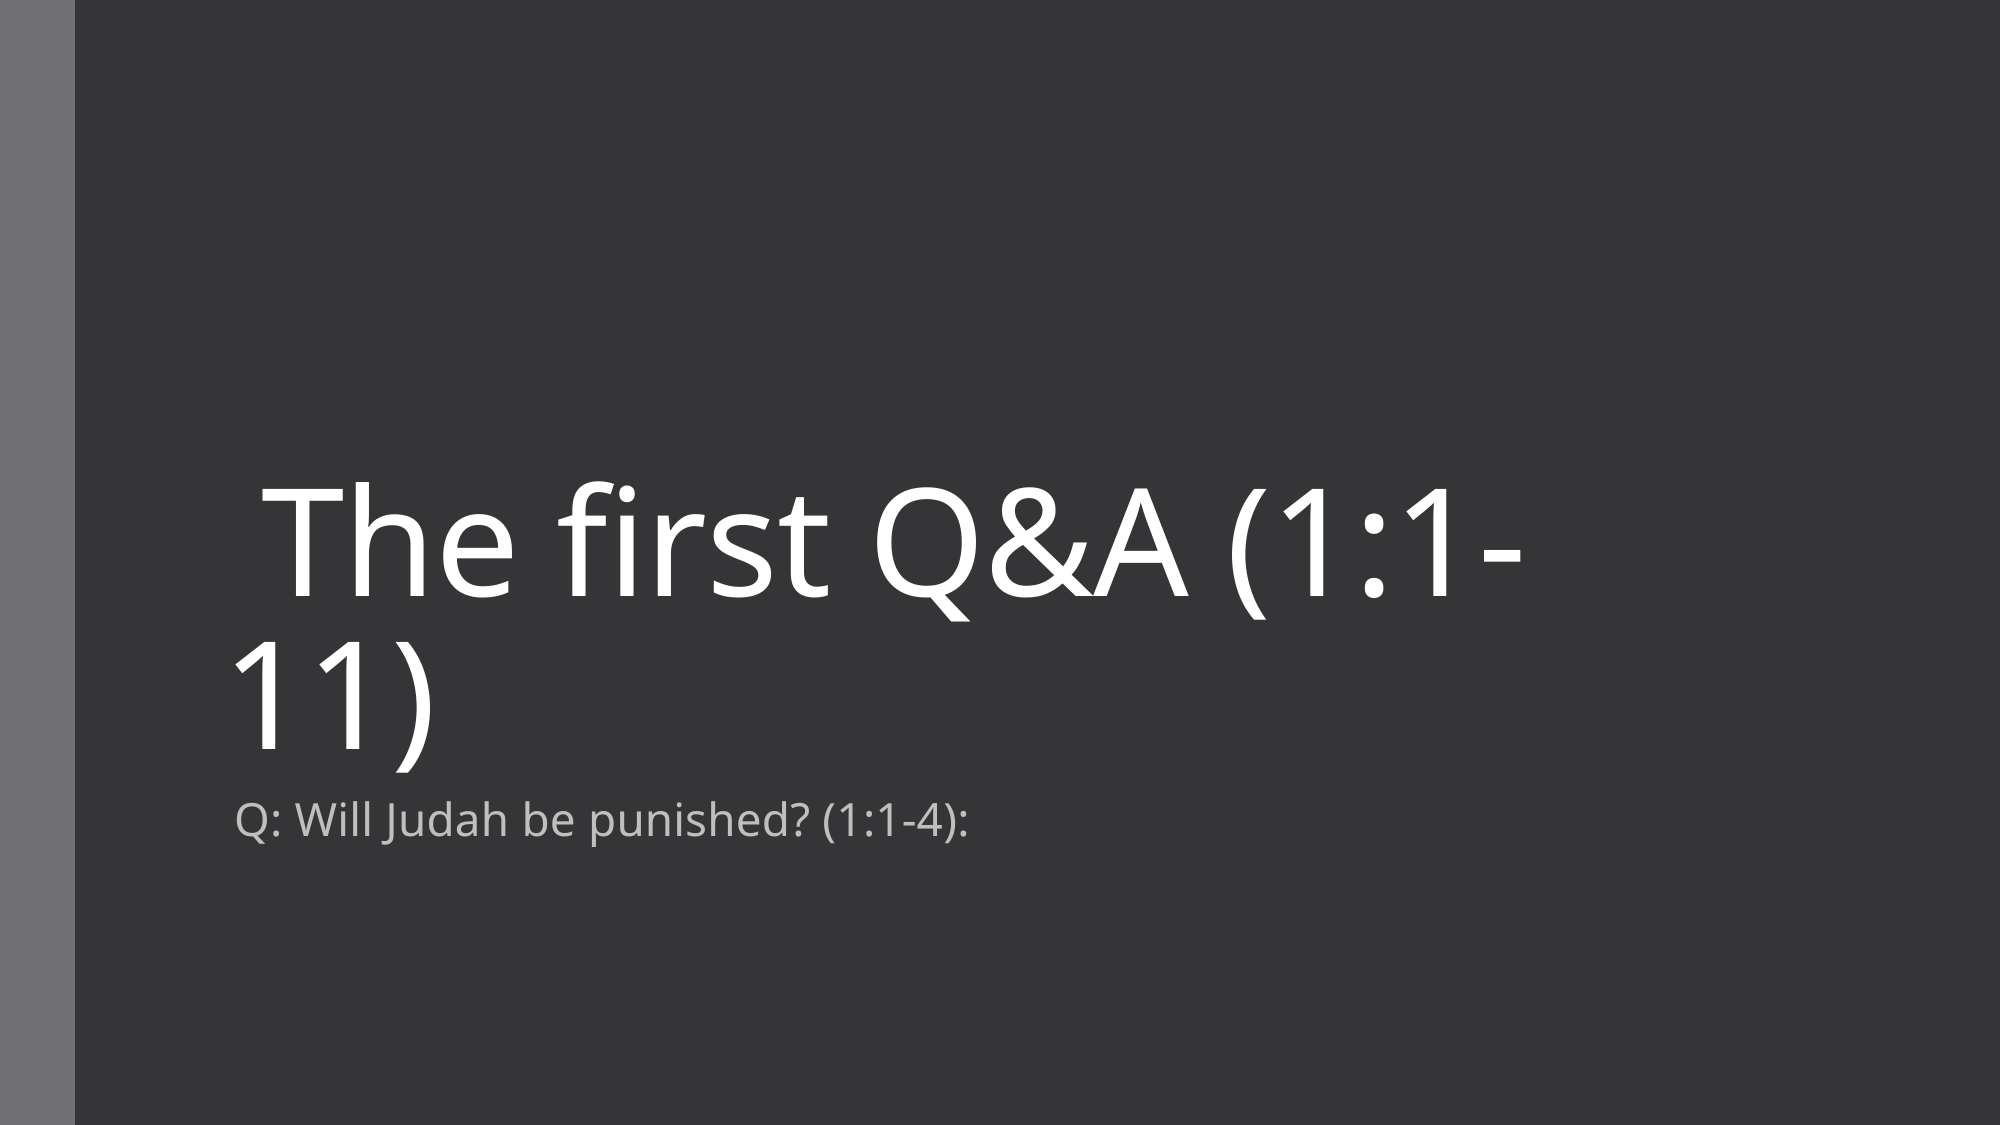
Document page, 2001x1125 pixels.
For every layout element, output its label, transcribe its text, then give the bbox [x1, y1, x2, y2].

subtitle Q: Will Judah be punished? (1:1-4): [206, 787, 1752, 1066]
title The first Q&A (1:1-11) [206, 124, 1752, 787]
